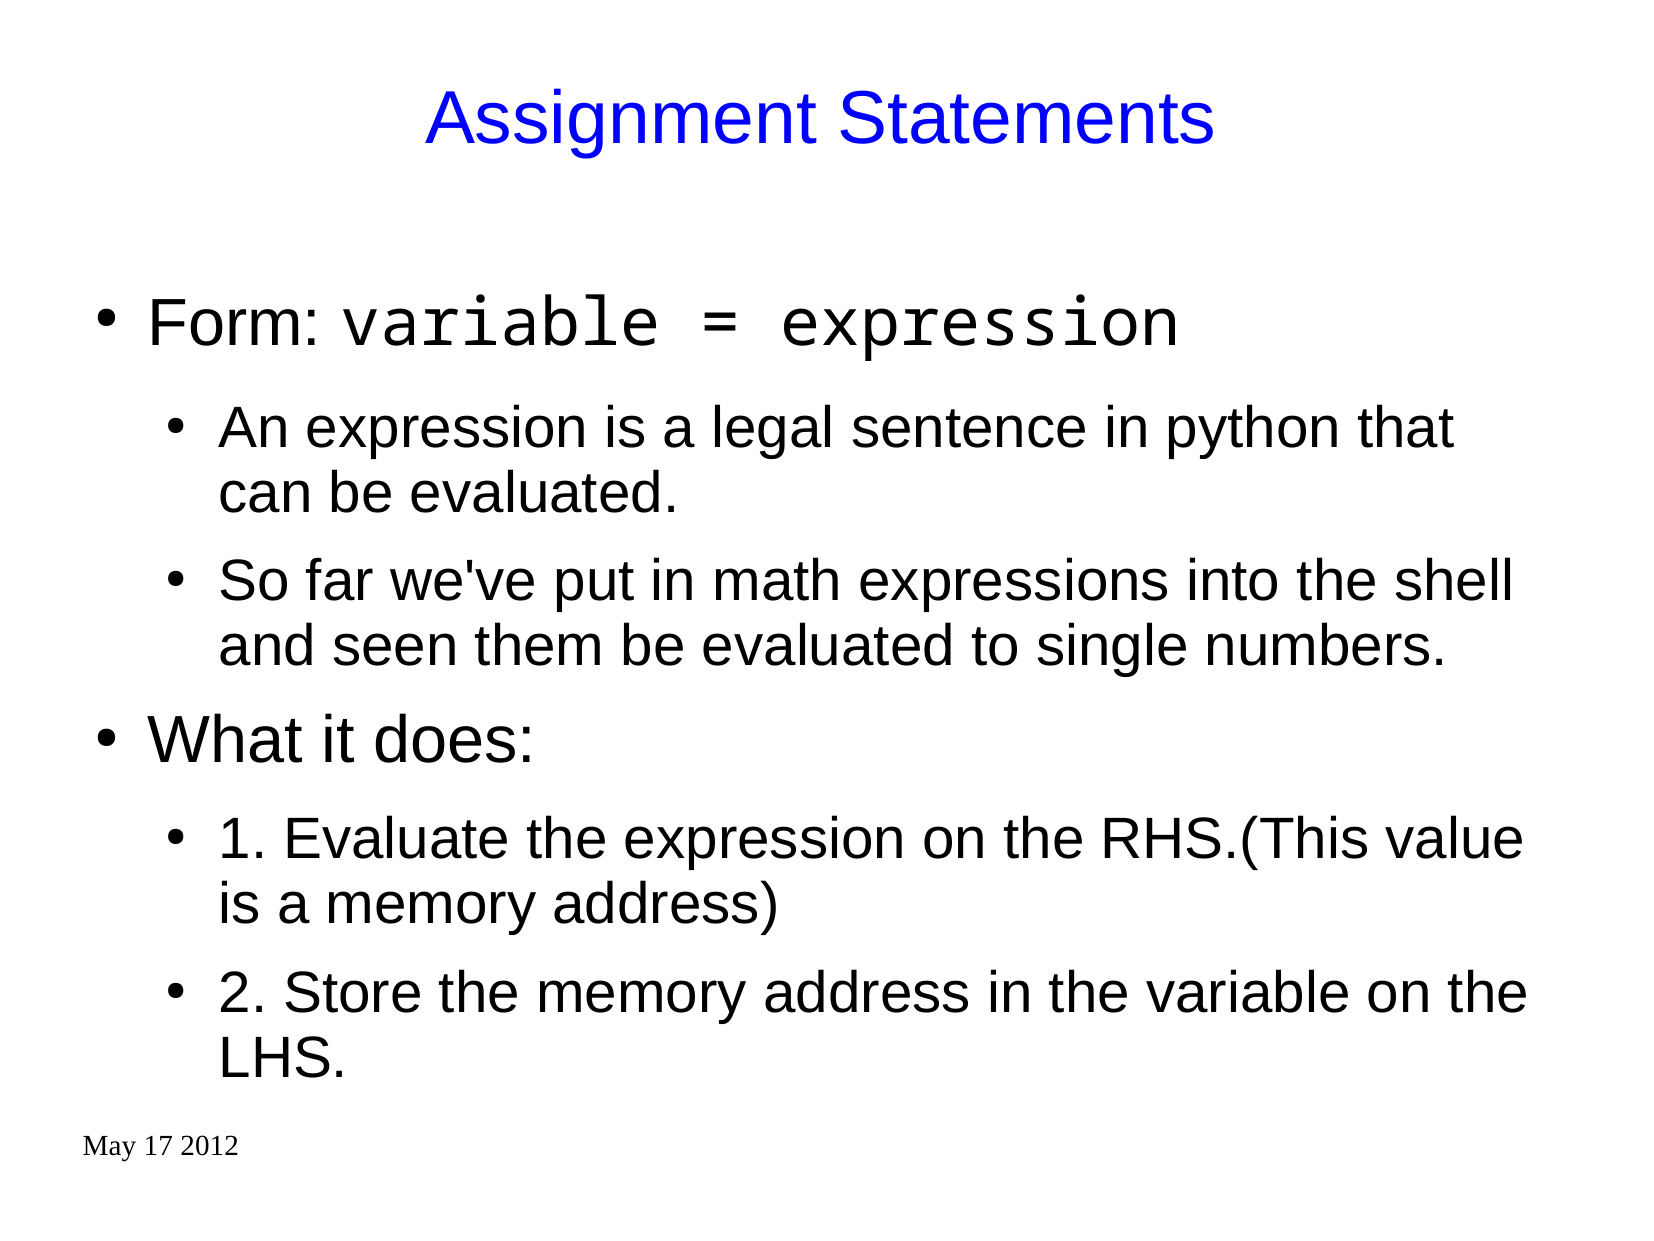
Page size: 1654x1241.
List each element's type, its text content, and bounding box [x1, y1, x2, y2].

list Form: variable = expression An expression is a legal sentence in python that can be evaluated. So far we've put in math expressions into the shell and seen them be evaluated to single numbers. What it does: 1. Evaluate the expression on the RHS.(This value is a memory address) 2. Store the memory address in the variable on the LHS. [76, 274, 1565, 1093]
title Assignment Statements [76, 58, 1565, 178]
